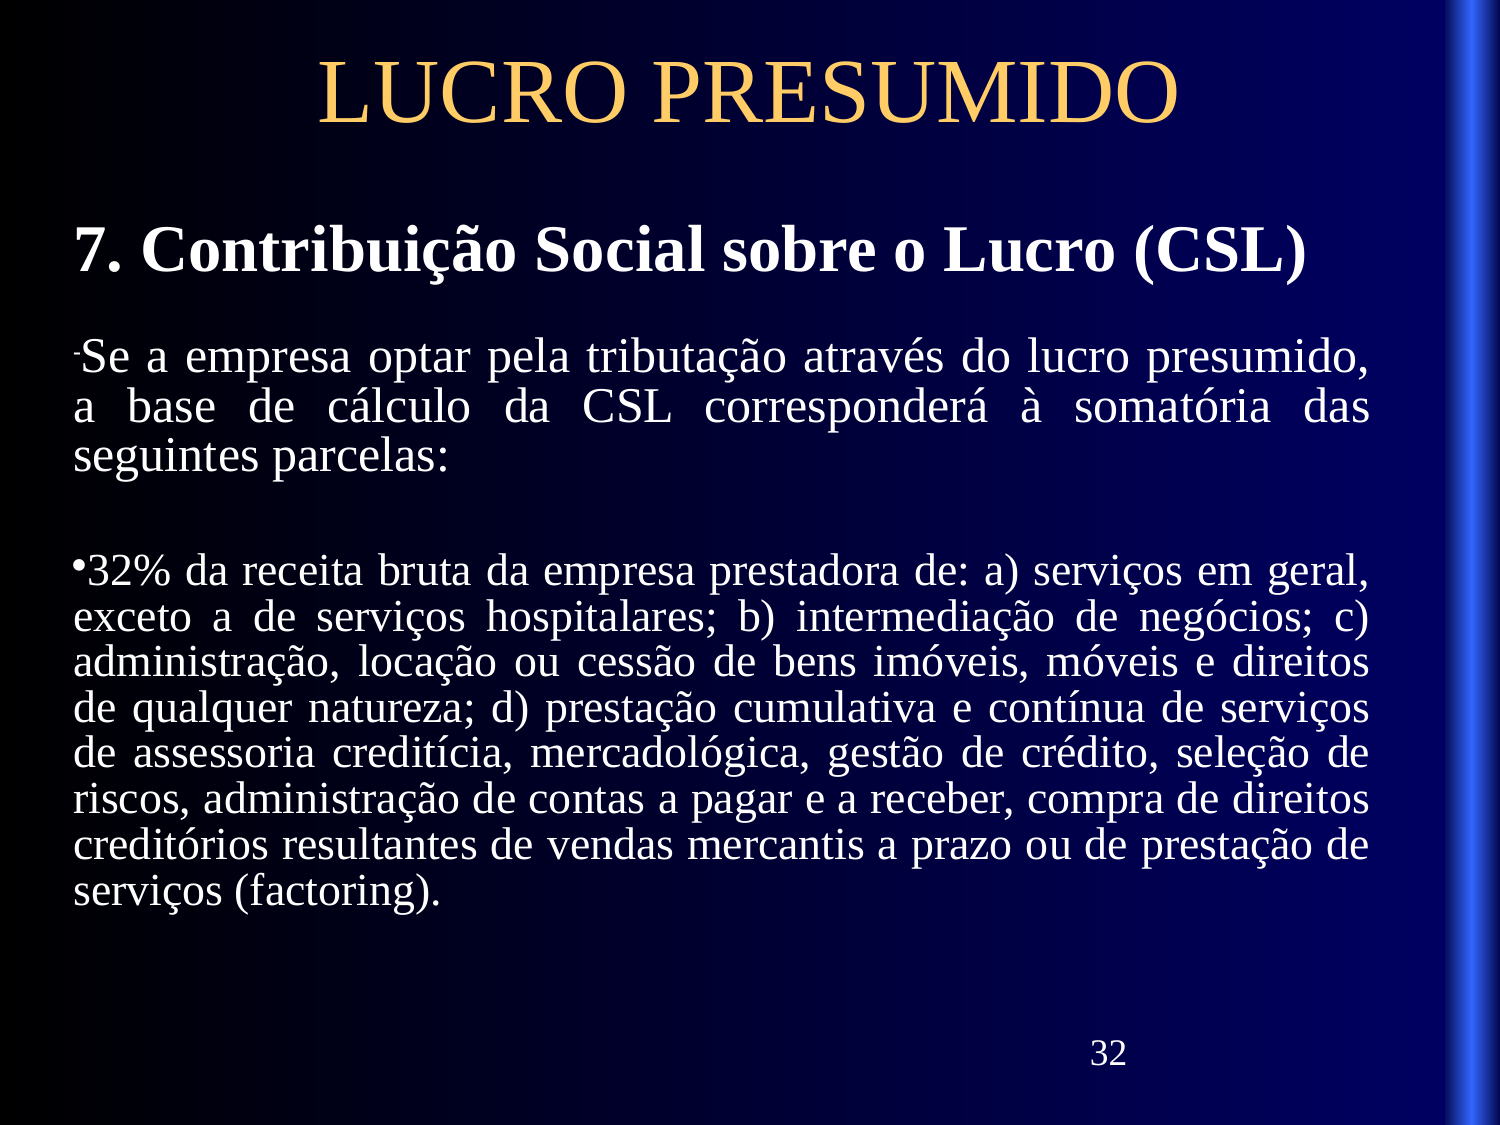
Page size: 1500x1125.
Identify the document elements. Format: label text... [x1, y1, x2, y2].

title LUCRO PRESUMIDO [112, 23, 1388, 211]
text_box 7. Contribuição Social sobre o Lucro (CSL) Se a empresa optar pela tributação através do lucro presumido, a base de cálculo da CSL corresponderá à somatória das seguintes parcelas: 32% da receita bruta da empresa prestadora de: a) serviços em geral, exceto a de serviços hospitalares; b) intermediação de negócios; c) administração, locação ou cessão de bens imóveis, móveis e direitos de qualquer natureza; d) prestação cumulativa e contínua de serviços de assessoria creditícia, mercadológica, gestão de crédito, seleção de riscos, administração de contas a pagar e a receber, compra de direitos creditórios resultantes de vendas mercantis a prazo ou de prestação de serviços (factoring). [58, 210, 1388, 887]
